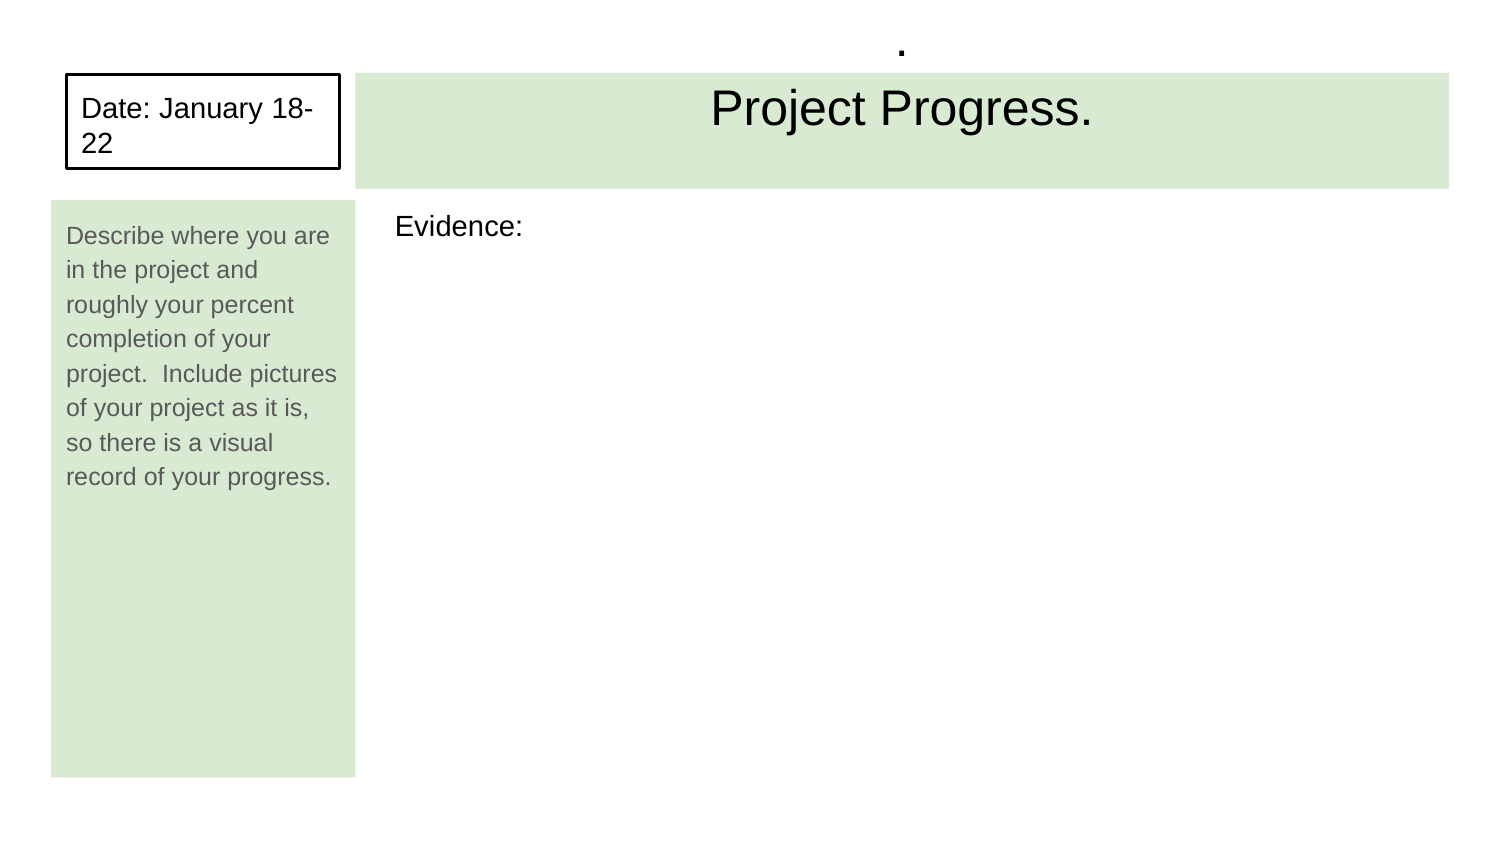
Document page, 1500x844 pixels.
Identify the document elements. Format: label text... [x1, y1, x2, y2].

title . Project Progress. [355, 72, 1449, 189]
text_box Date: January 18-22 [66, 74, 340, 169]
list Describe where you are in the project and roughly your percent completion of your project. Include pictures of your project as it is, so there is a visual record of your progress. [51, 200, 356, 778]
text_box Evidence: [379, 191, 1449, 781]
